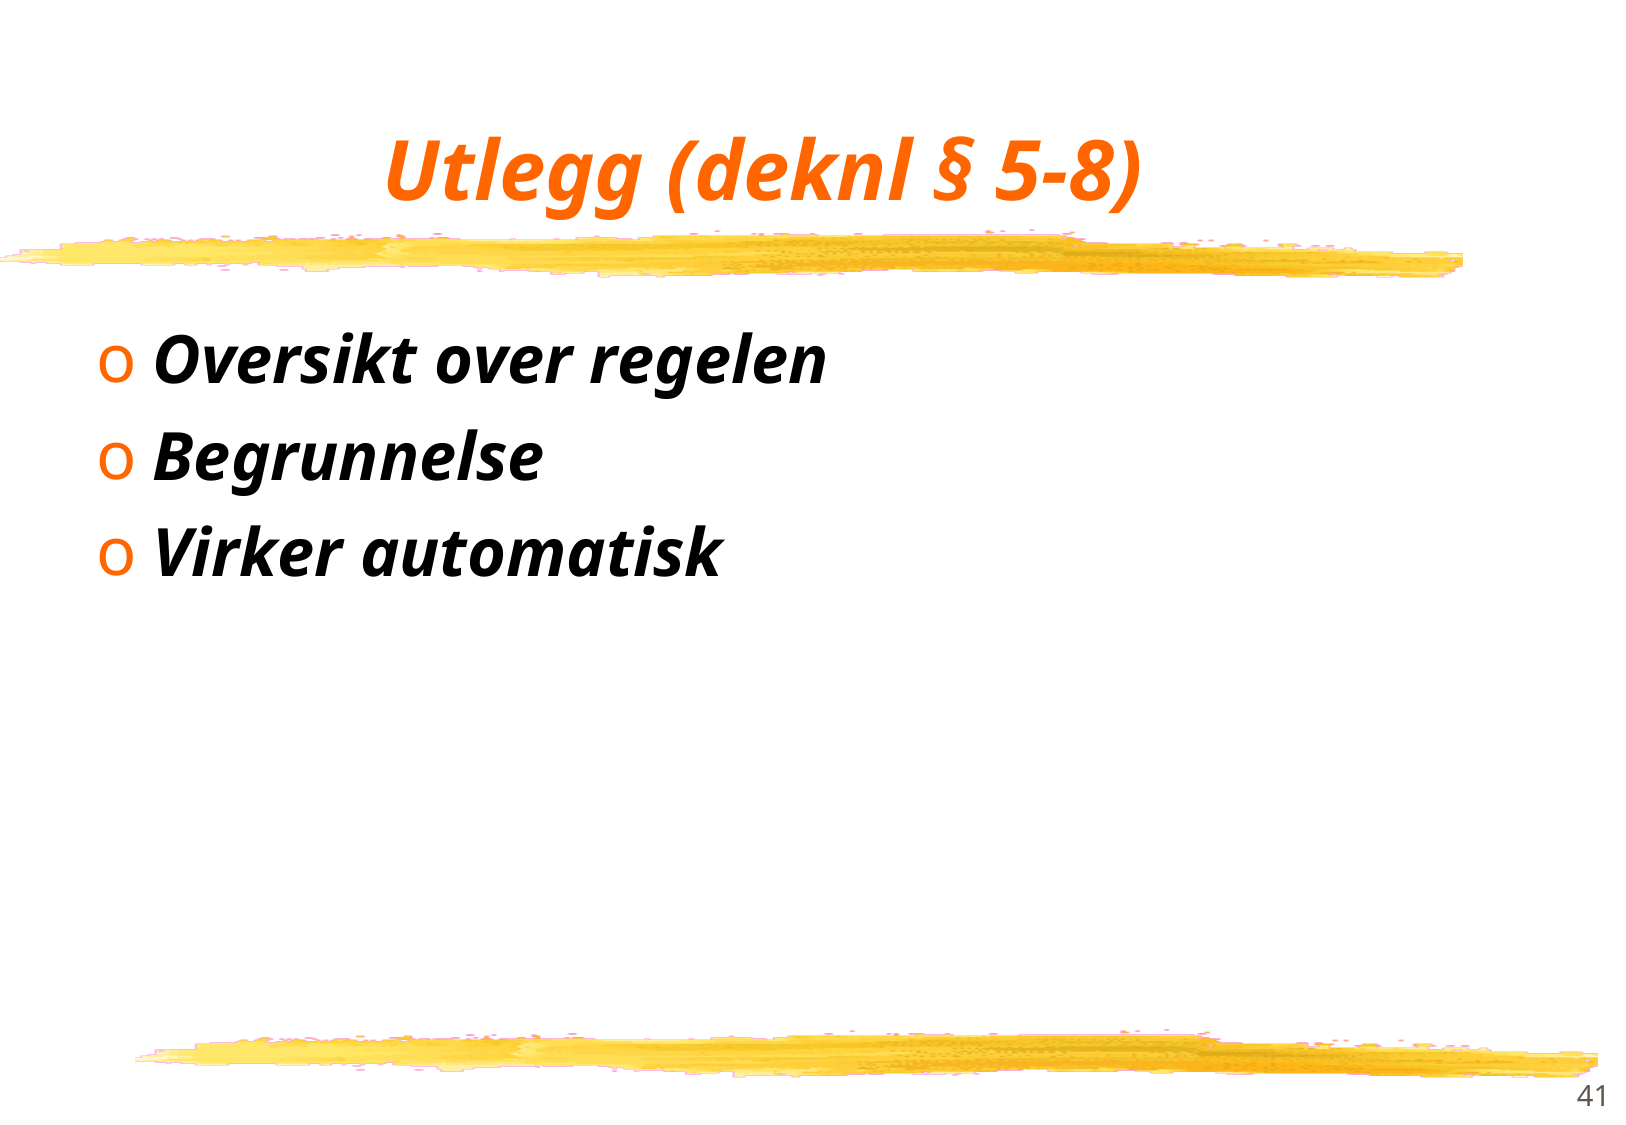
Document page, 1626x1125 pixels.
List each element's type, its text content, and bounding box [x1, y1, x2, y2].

title Utlegg (deknl § 5-8) [72, 37, 1454, 225]
text_box <number> [1516, 1050, 1626, 1125]
picture [0, 224, 1463, 288]
picture [135, 1024, 1598, 1088]
list Oversikt over regelen Begrunnelse Virker automatisk [81, 309, 1535, 1001]
